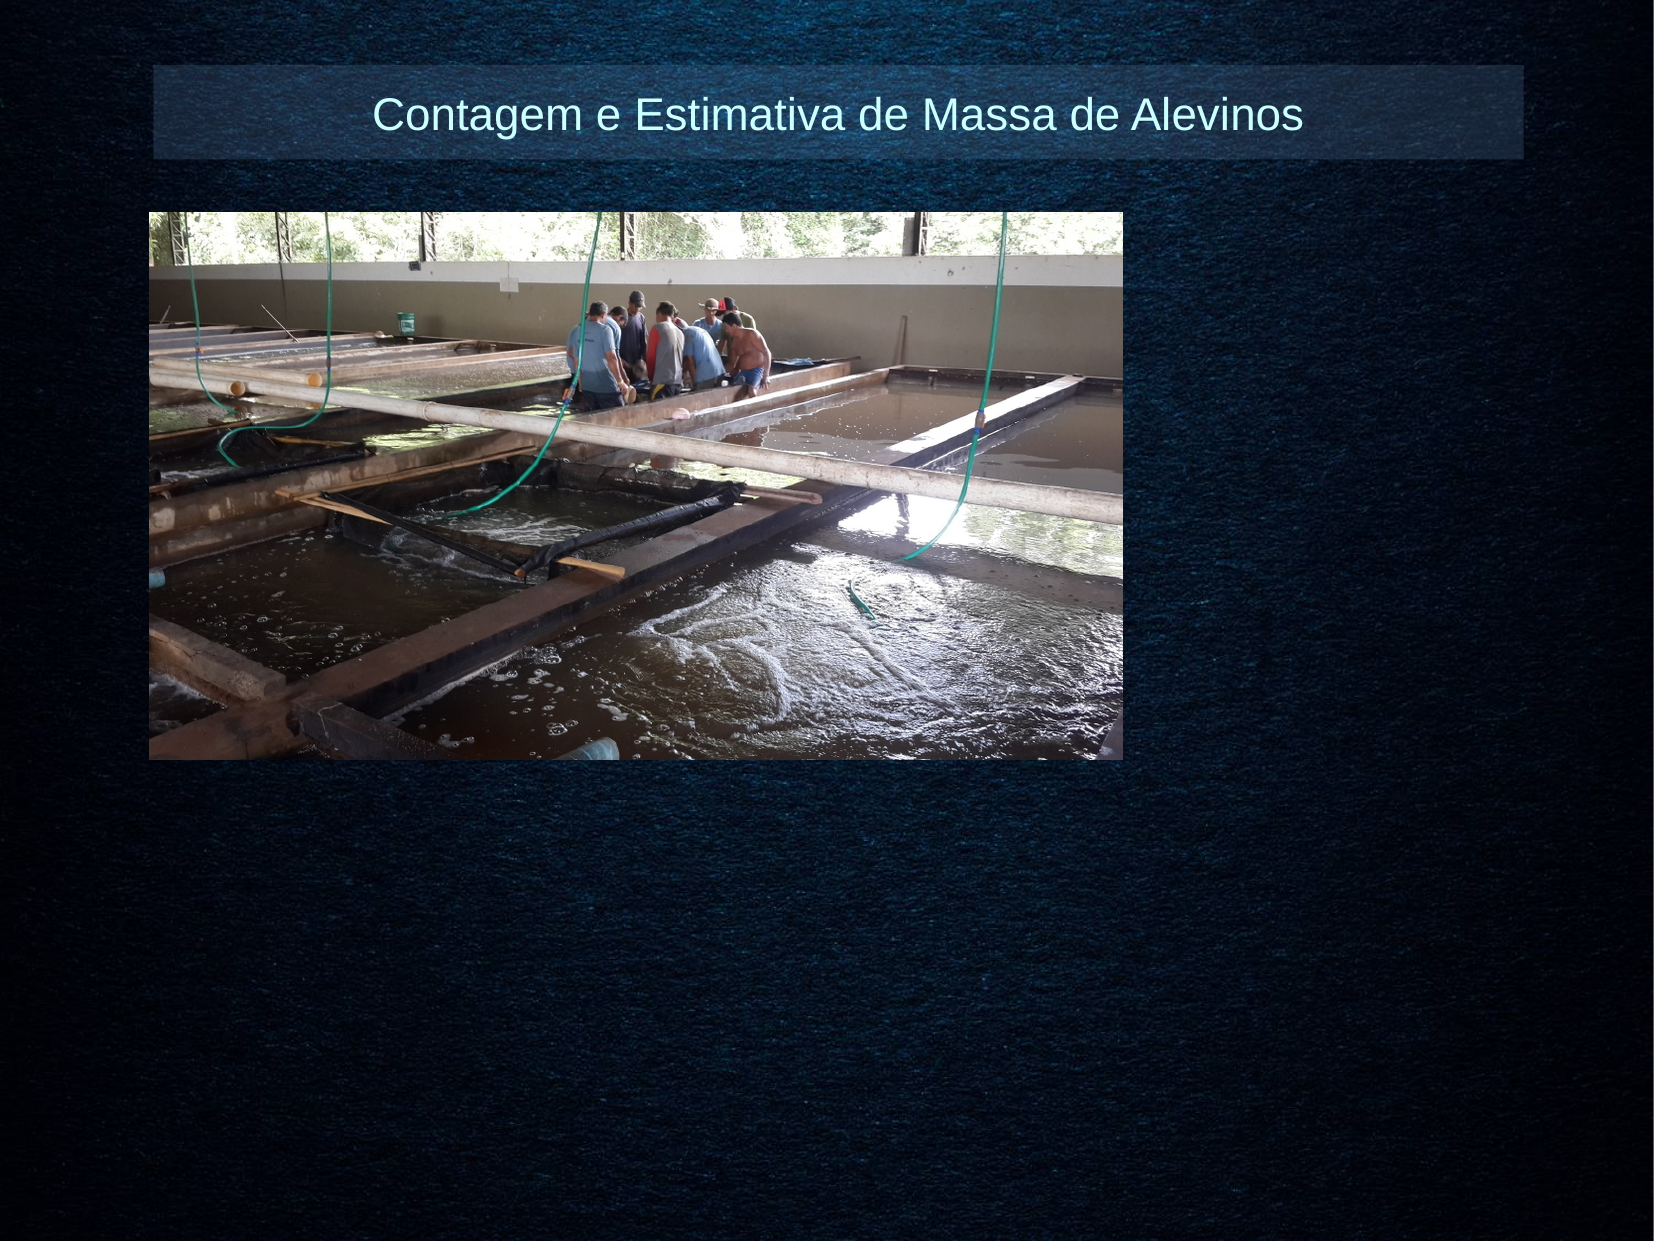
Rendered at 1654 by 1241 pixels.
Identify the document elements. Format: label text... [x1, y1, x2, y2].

text_box Contagem e Estimativa de Massa de Alevinos [153, 64, 1524, 160]
picture [0, 0, 1654, 1241]
